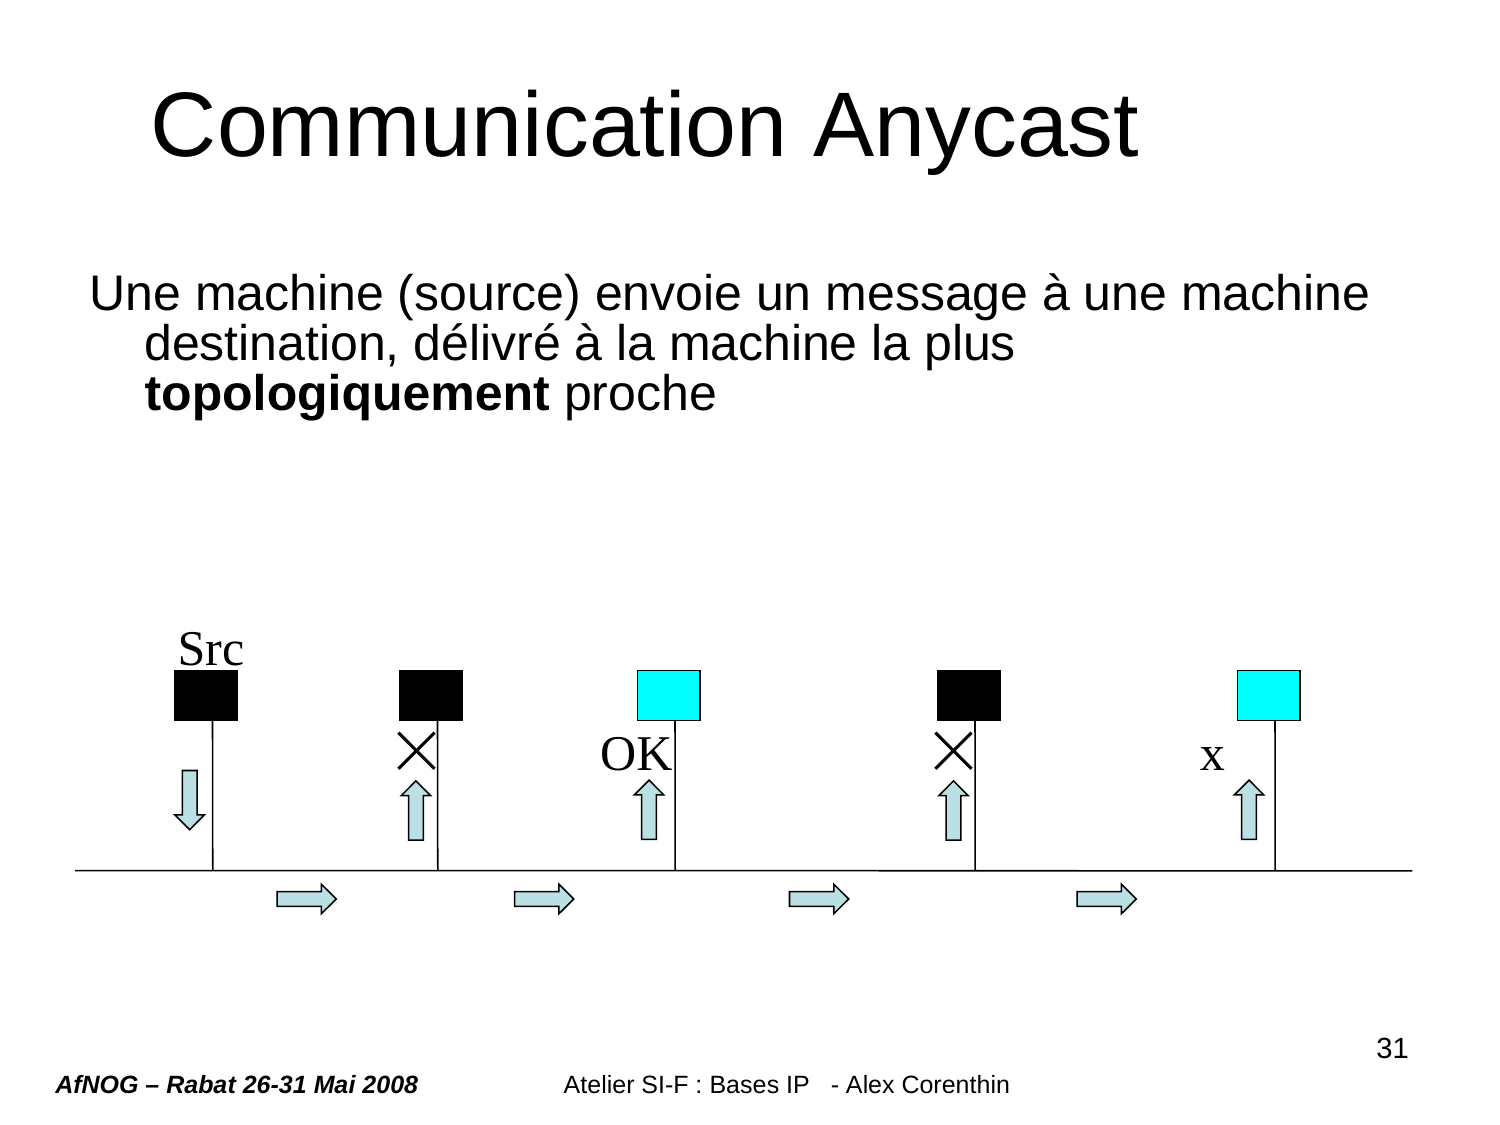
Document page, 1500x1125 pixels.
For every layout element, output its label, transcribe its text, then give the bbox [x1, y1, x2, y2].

text_box x [1185, 712, 1240, 788]
list Une machine (source) envoie un message à une machine destination, délivré à la machine la plus topologiquement proche [75, 262, 1426, 442]
text_box [174, 770, 205, 830]
text_box [789, 884, 849, 914]
text_box  [375, 695, 458, 792]
text_box [1234, 780, 1264, 840]
text_box Src [162, 608, 260, 684]
text_box [401, 780, 431, 841]
text_box [277, 884, 337, 914]
text_box [937, 670, 1000, 721]
text_box [1237, 670, 1300, 721]
text_box [938, 780, 969, 841]
text_box  [912, 695, 996, 792]
text_box [174, 670, 238, 721]
text_box [634, 780, 664, 840]
text_box [1077, 884, 1137, 914]
text_box [514, 884, 574, 914]
text_box OK [585, 712, 688, 788]
text_box [637, 670, 700, 721]
title Communication Anycast [76, 61, 1215, 188]
text_box [399, 670, 463, 721]
